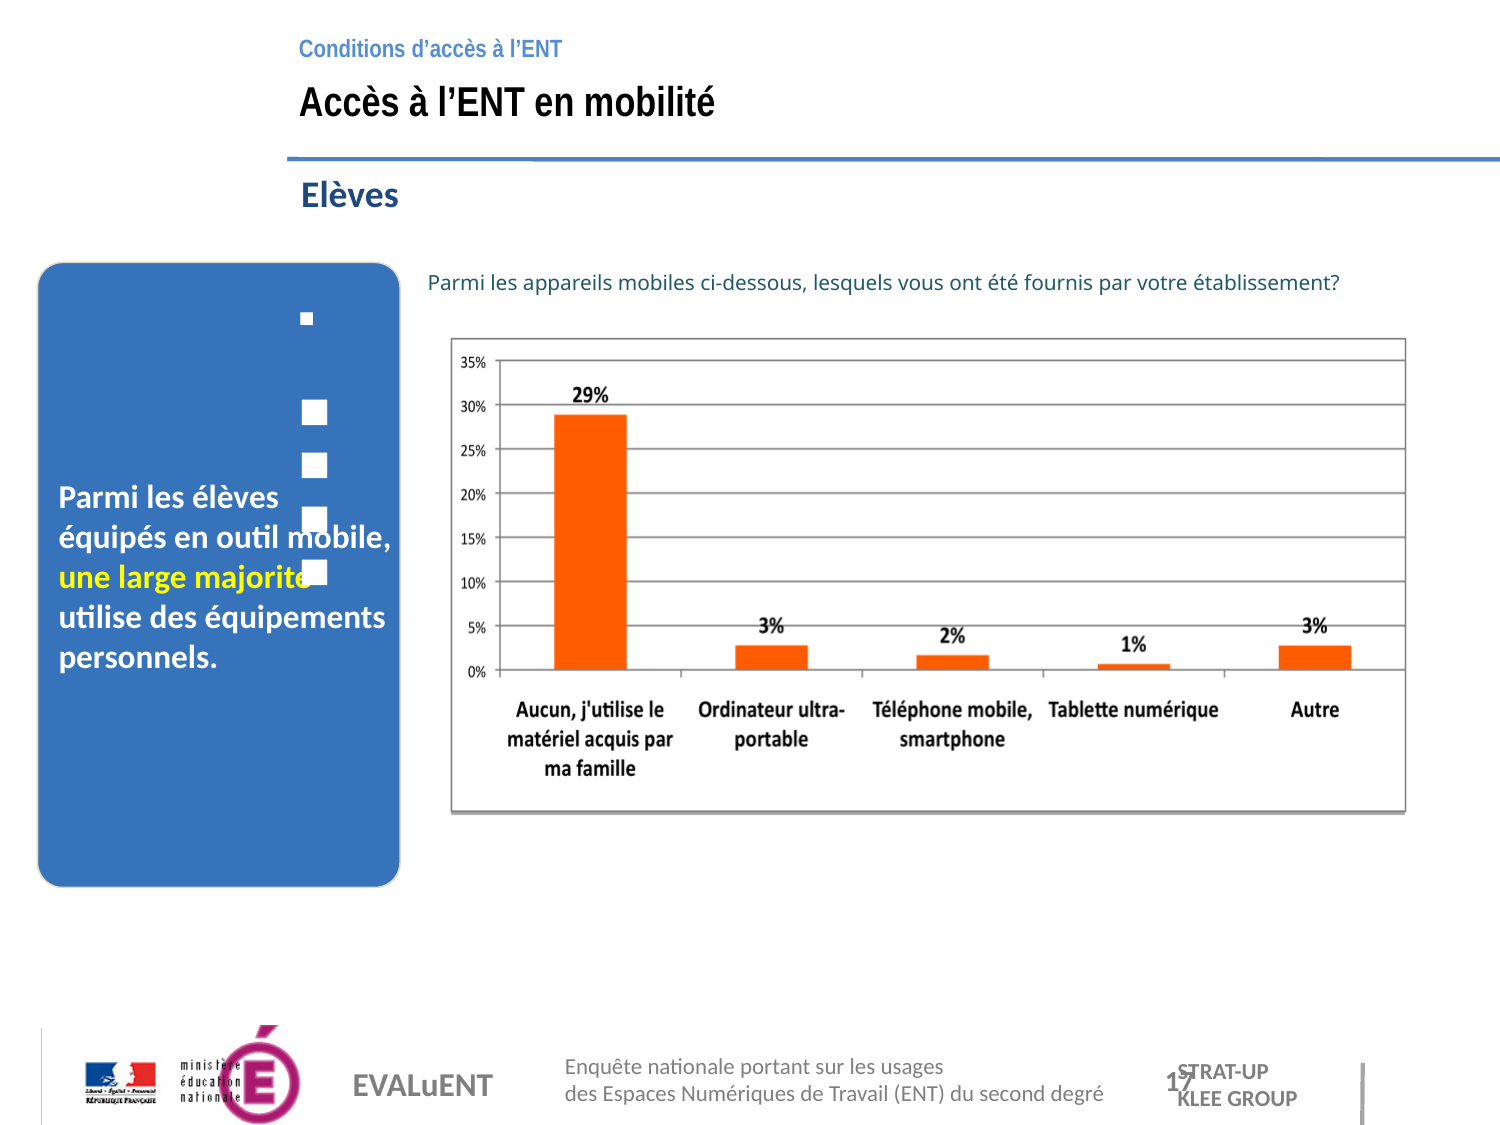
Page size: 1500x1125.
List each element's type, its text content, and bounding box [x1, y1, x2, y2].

picture [450, 337, 1407, 813]
text_box Elèves [286, 162, 416, 224]
text_box [1074, 1050, 1426, 1110]
text_box Parmi les élèves équipés en outil mobile, une large majorité utilise des équipements personnels. [37, 262, 401, 888]
text_box Parmi les appareils mobiles ci-dessous, lesquels vous ont été fournis par votre établissement? [412, 262, 1500, 305]
text_box Conditions d’accès à l’ENT Accès à l’ENT en mobilité [284, 25, 1455, 100]
